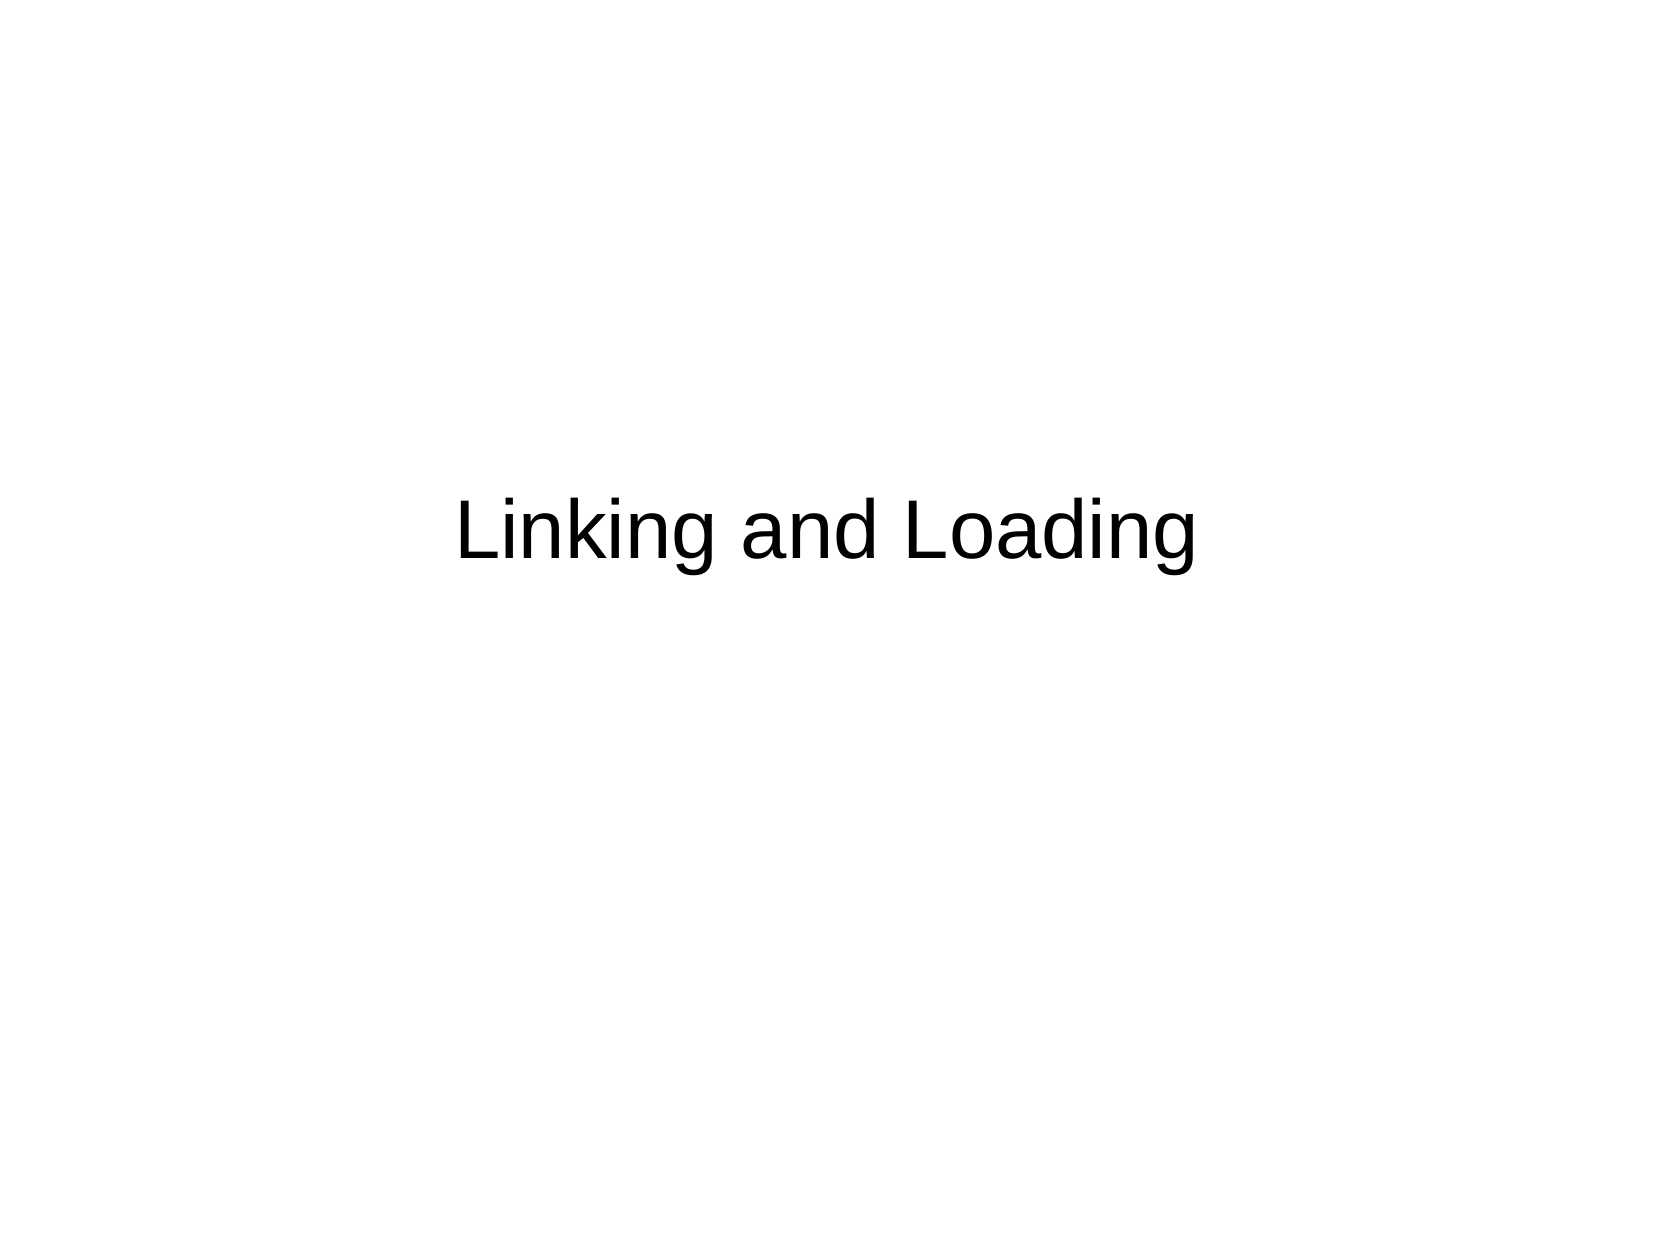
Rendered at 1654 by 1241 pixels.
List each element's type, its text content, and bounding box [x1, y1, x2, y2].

subtitle Linking and Loading [82, 49, 1571, 1010]
